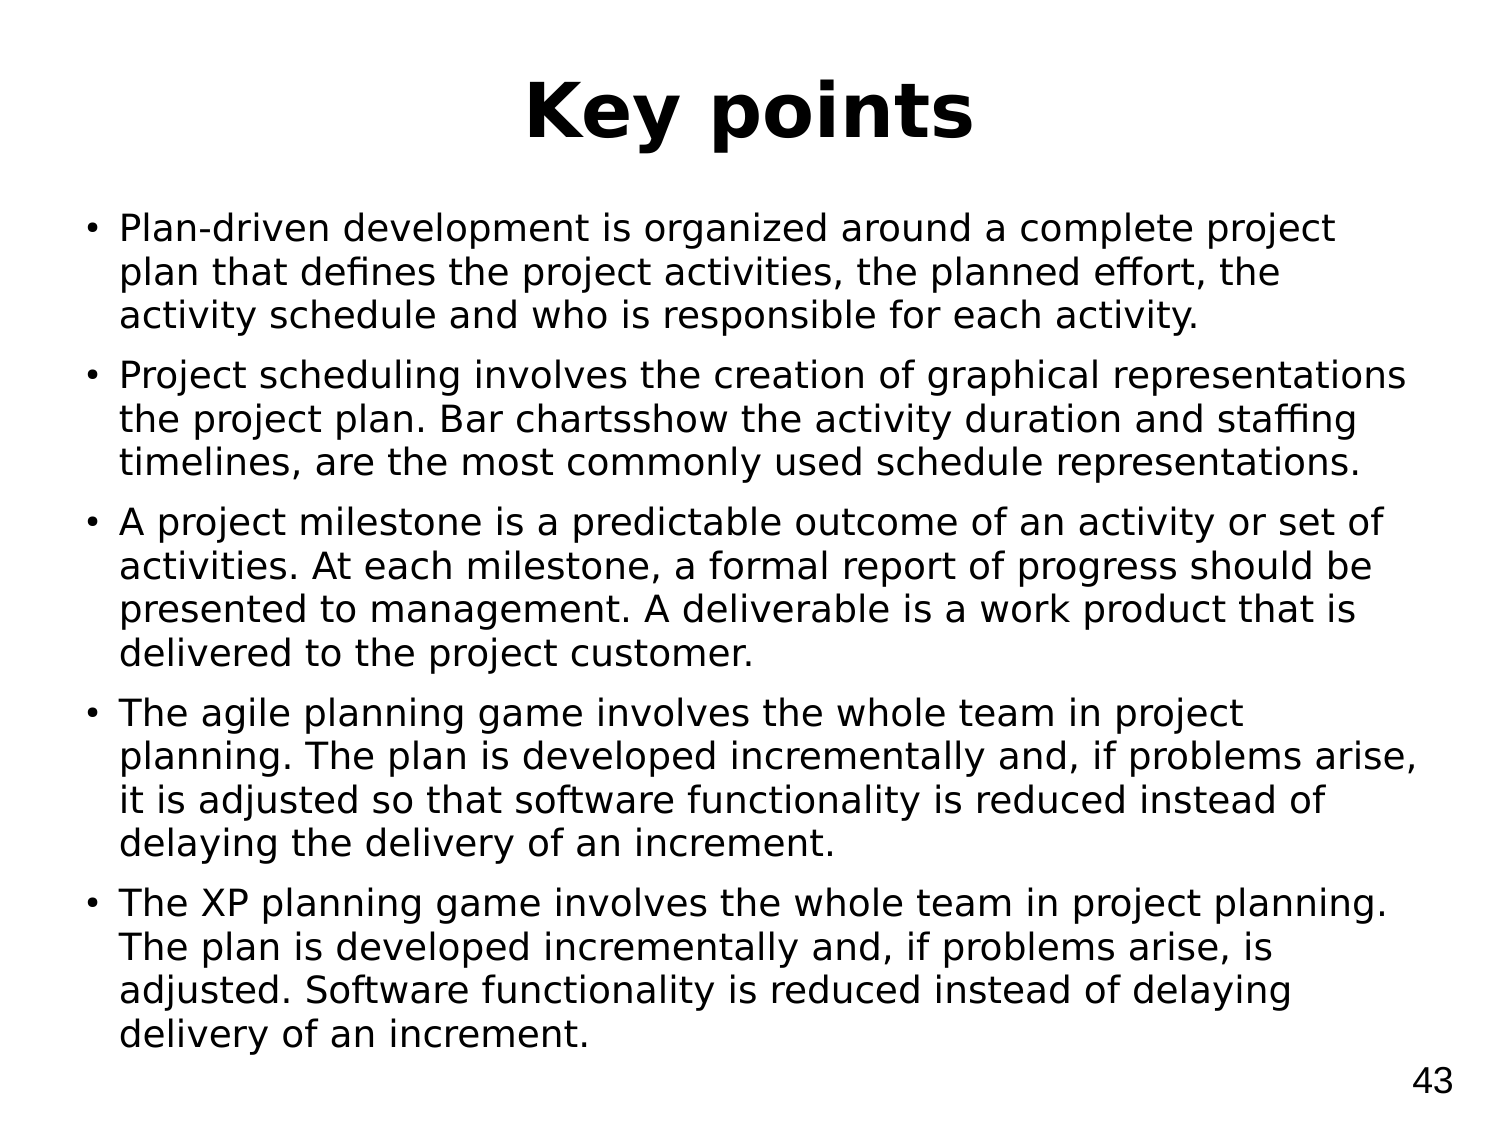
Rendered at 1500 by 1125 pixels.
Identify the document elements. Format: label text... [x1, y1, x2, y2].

title Key points [75, 44, 1425, 177]
list Plan-driven development is organized around a complete project plan that defines the project activities, the planned effort, the activity schedule and who is responsible for each activity. Project scheduling involves the creation of graphical representations the project plan. Bar chartsshow the activity duration and staffing timelines, are the most commonly used schedule representations. A project milestone is a predictable outcome of an activity or set of activities. At each milestone, a formal report of progress should be presented to management. A deliverable is a work product that is delivered to the project customer. The agile planning game involves the whole team in project planning. The plan is developed incrementally and, if problems arise, it is adjusted so that software functionality is reduced instead of delaying the delivery of an increment. The XP planning game involves the whole team in project planning. The plan is developed incrementally and, if problems arise, is adjusted. Software functionality is reduced instead of delaying delivery of an increment. [75, 206, 1425, 1093]
